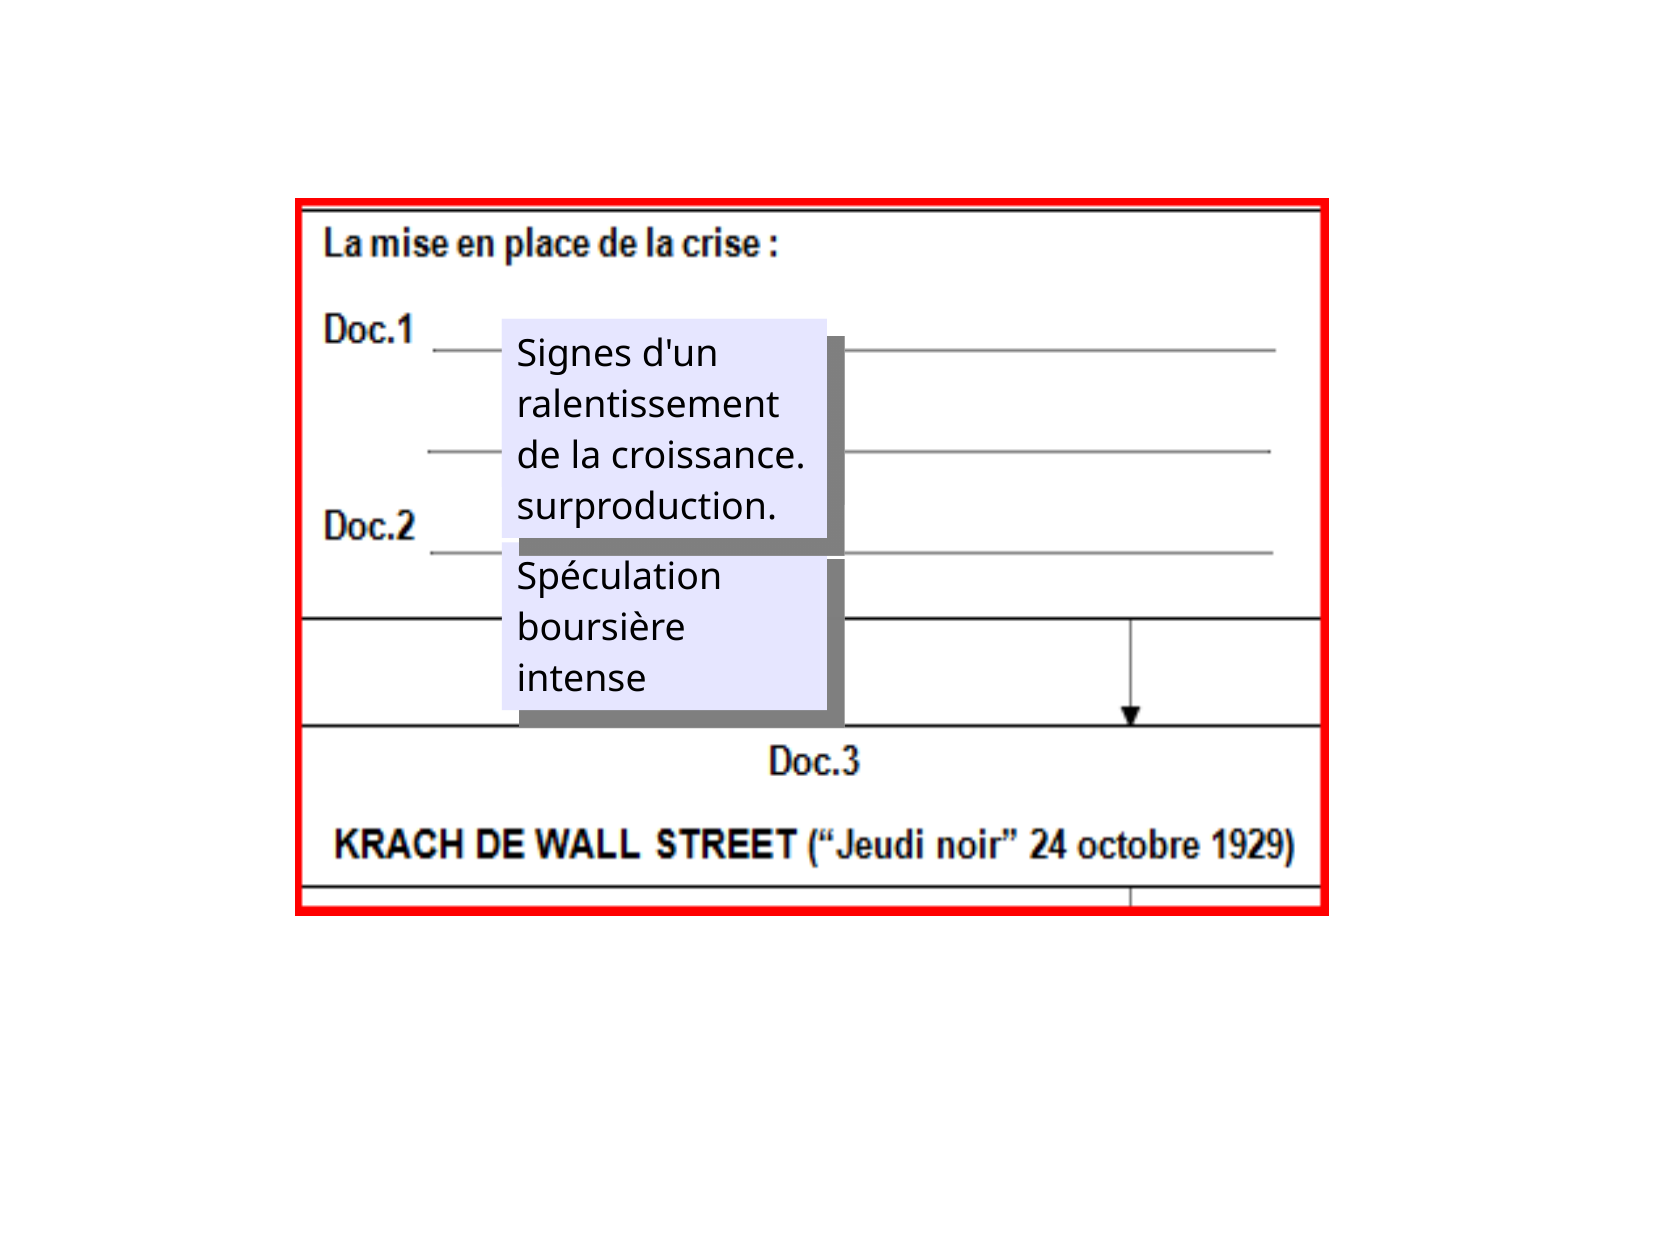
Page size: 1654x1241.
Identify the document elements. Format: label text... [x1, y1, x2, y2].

text_box Signes d'un ralentissement de la croissance. surproduction. [501, 318, 827, 519]
text_box Spéculation boursière intense [501, 542, 827, 650]
picture [295, 198, 1329, 916]
